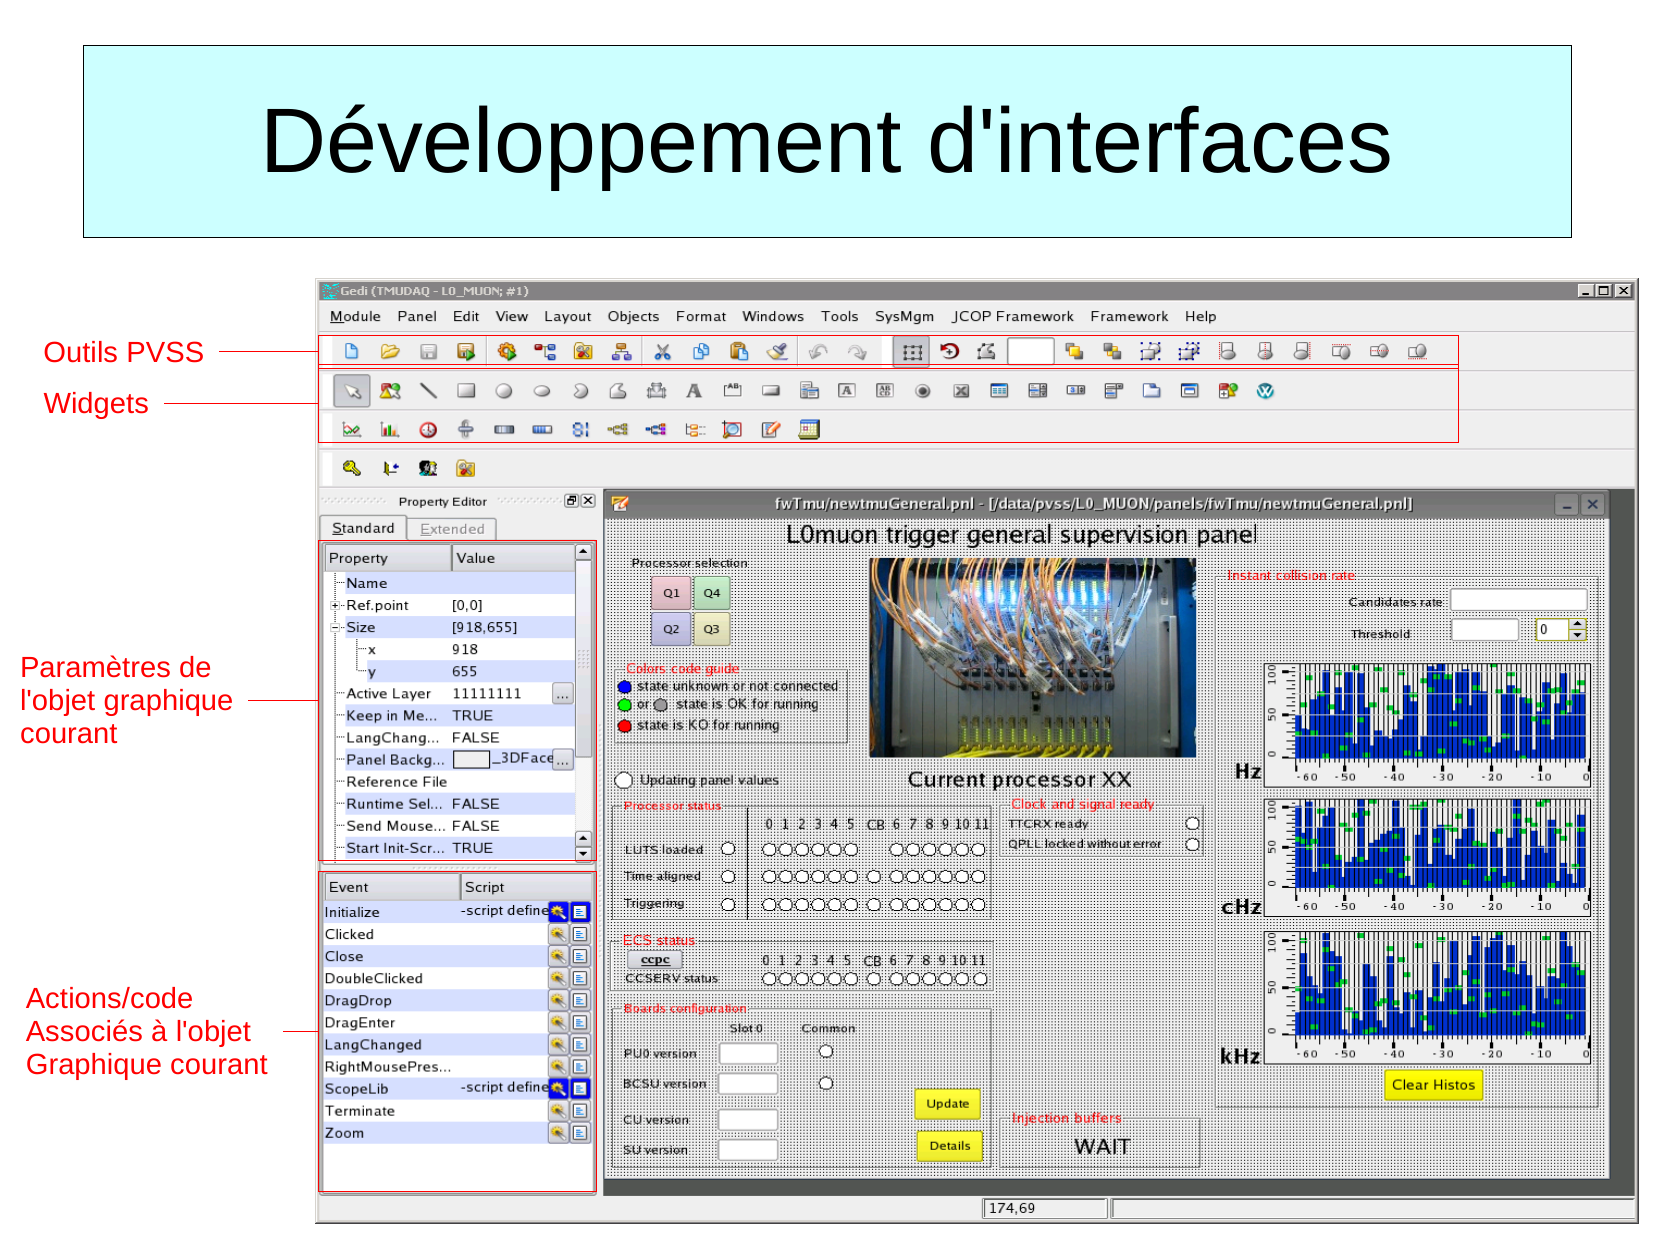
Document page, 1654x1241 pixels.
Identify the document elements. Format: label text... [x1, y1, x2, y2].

picture [319, 872, 596, 1191]
text_box Outils PVSS [28, 328, 220, 376]
picture [315, 278, 1639, 1224]
picture [319, 369, 1458, 442]
text_box Actions/code Associés à l'objet Graphique courant [11, 974, 284, 1088]
text_box Paramètres de l'objet graphique courant [5, 643, 249, 758]
picture [319, 336, 1458, 364]
picture [319, 541, 596, 860]
title Développement d'interfaces [83, 45, 1572, 238]
text_box Widgets [28, 379, 165, 428]
